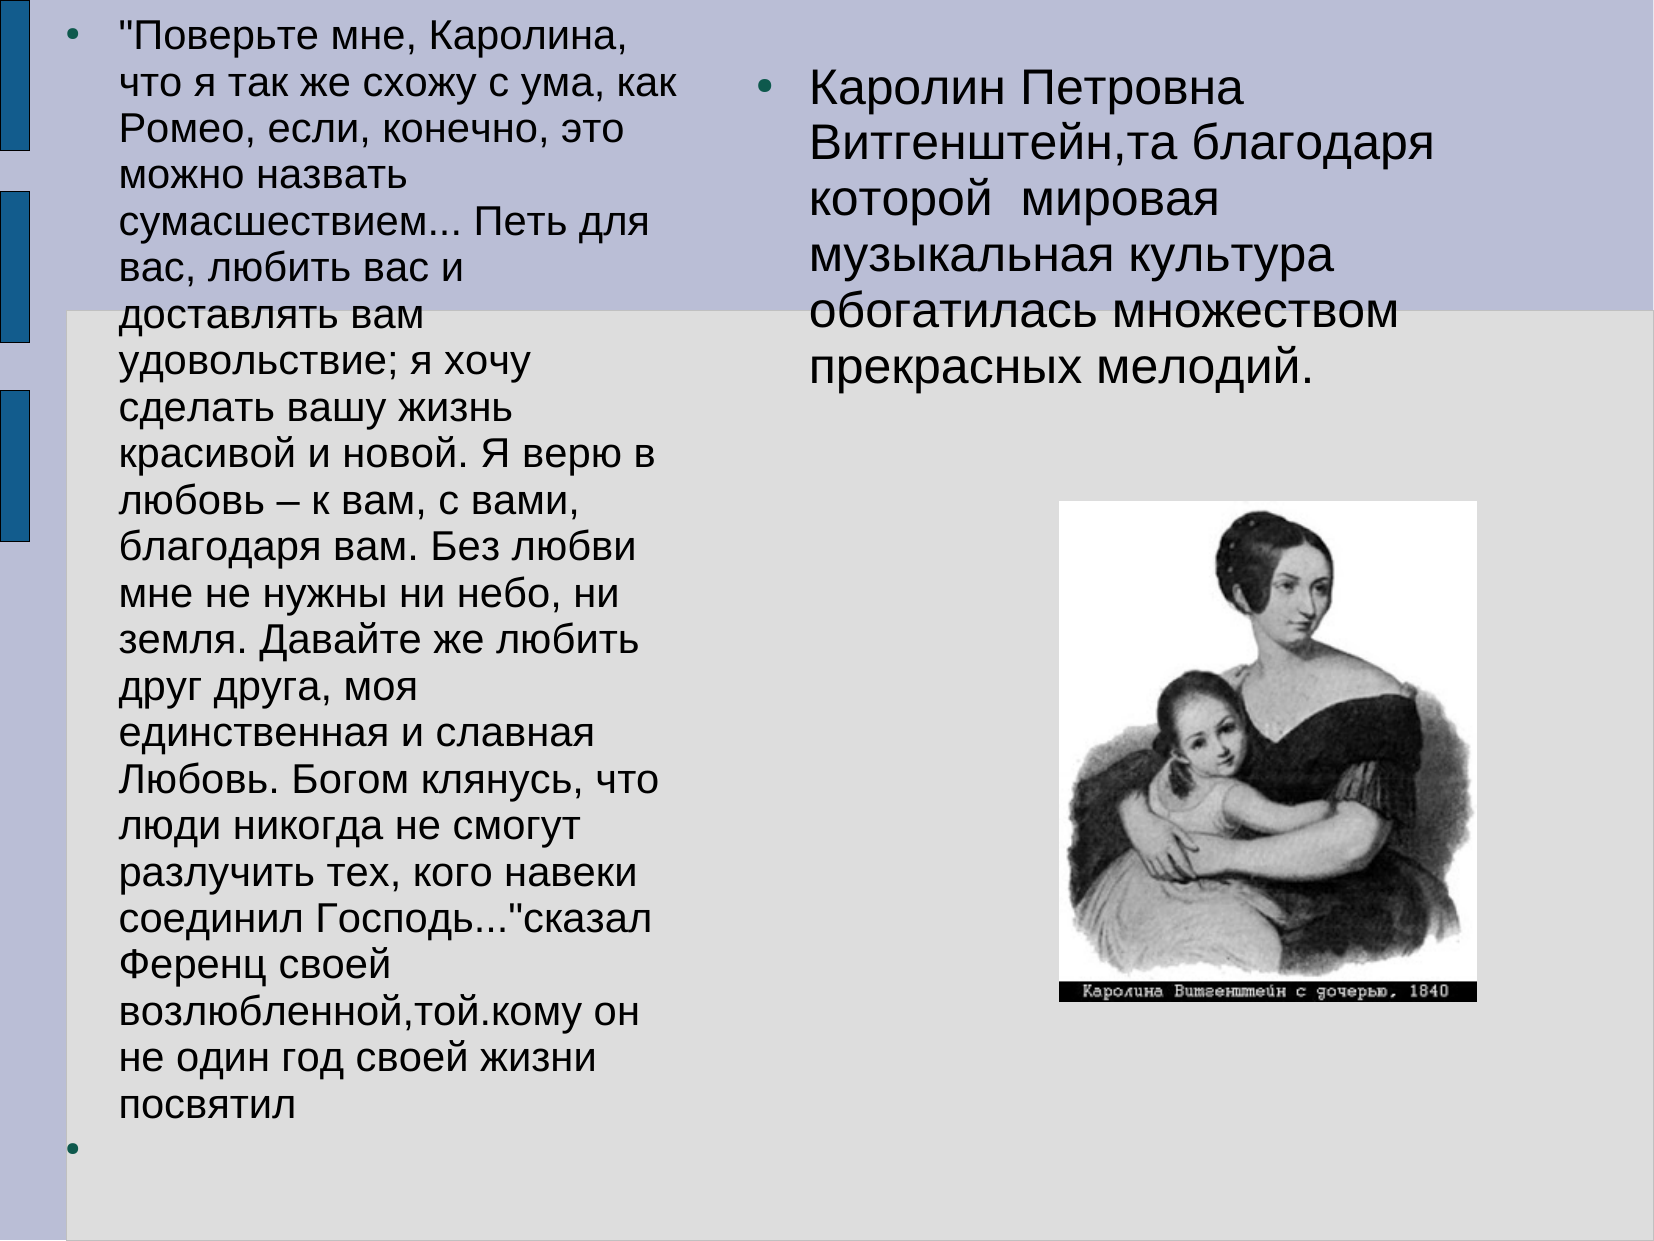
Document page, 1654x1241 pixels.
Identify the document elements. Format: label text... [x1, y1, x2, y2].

picture [1059, 501, 1477, 1002]
text_box "Поверьте мне, Каролина, что я так же схожу с ума, как Ромео, если, конечно, это можно назвать сумасшествием... Петь для вас, любить вас и доставлять вам удовольствие; я хочу сделать вашу жизнь красивой и новой. Я верю в любовь – к вам, с вами, благодаря вам. Без любви мне не нужны ни небо, ни земля. Давайте же любить друг друга, моя единственная и славная Любовь. Богом клянусь, что люди никогда не смогут разлучить тех, кого навеки соединил Господь..."сказал Ференц своей возлюбленной,той.кому он не один год своей жизни посвятил [47, 11, 680, 1182]
list Каролин Петровна Витгенштейн,та благодаря которой мировая музыкальная культура обогатилась множеством прекрасных мелодий. [738, 59, 1506, 1034]
